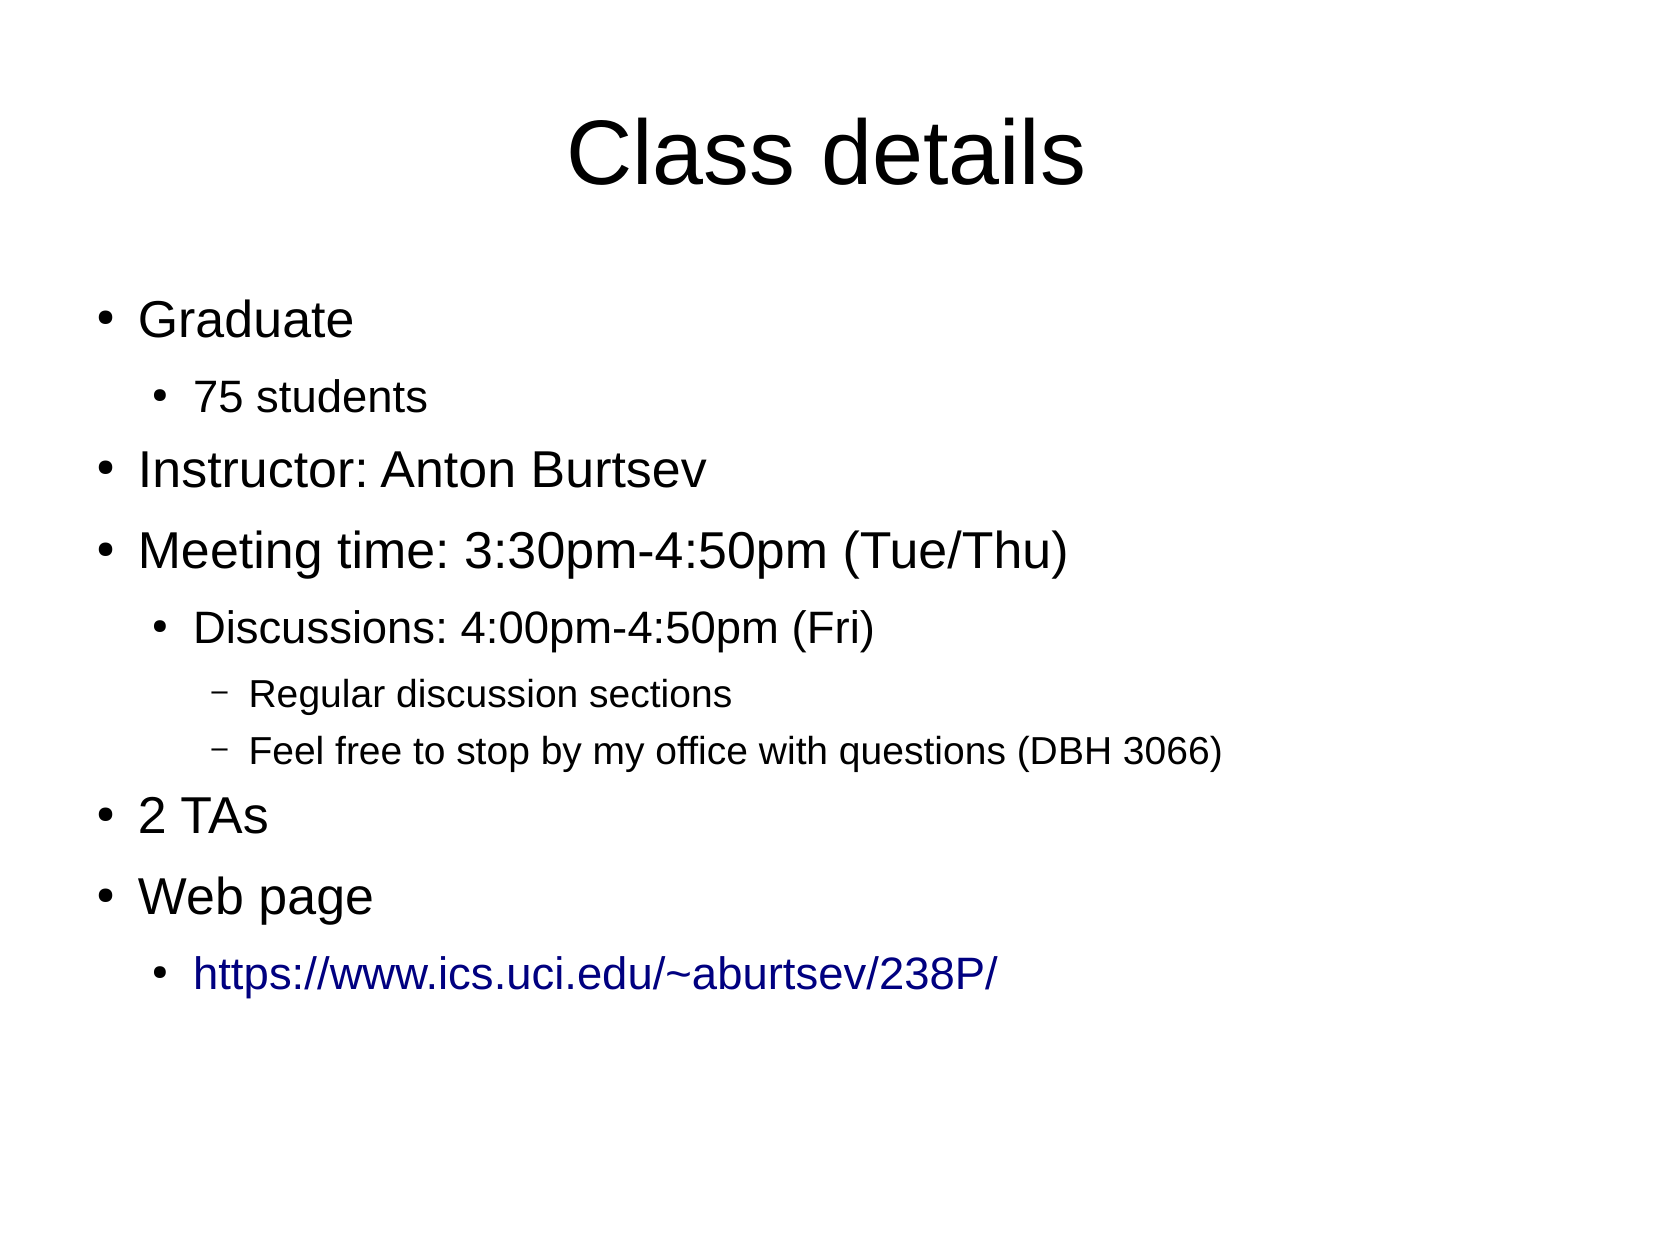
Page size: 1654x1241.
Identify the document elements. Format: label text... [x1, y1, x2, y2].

title Class details [82, 49, 1571, 257]
list Graduate 75 students Instructor: Anton Burtsev Meeting time: 3:30pm-4:50pm (Tue/Thu) Discussions: 4:00pm-4:50pm (Fri) Regular discussion sections Feel free to stop by my office with questions (DBH 3066) 2 TAs Web page https://www.ics.uci.edu/~aburtsev/238P/ [82, 290, 1571, 1010]
